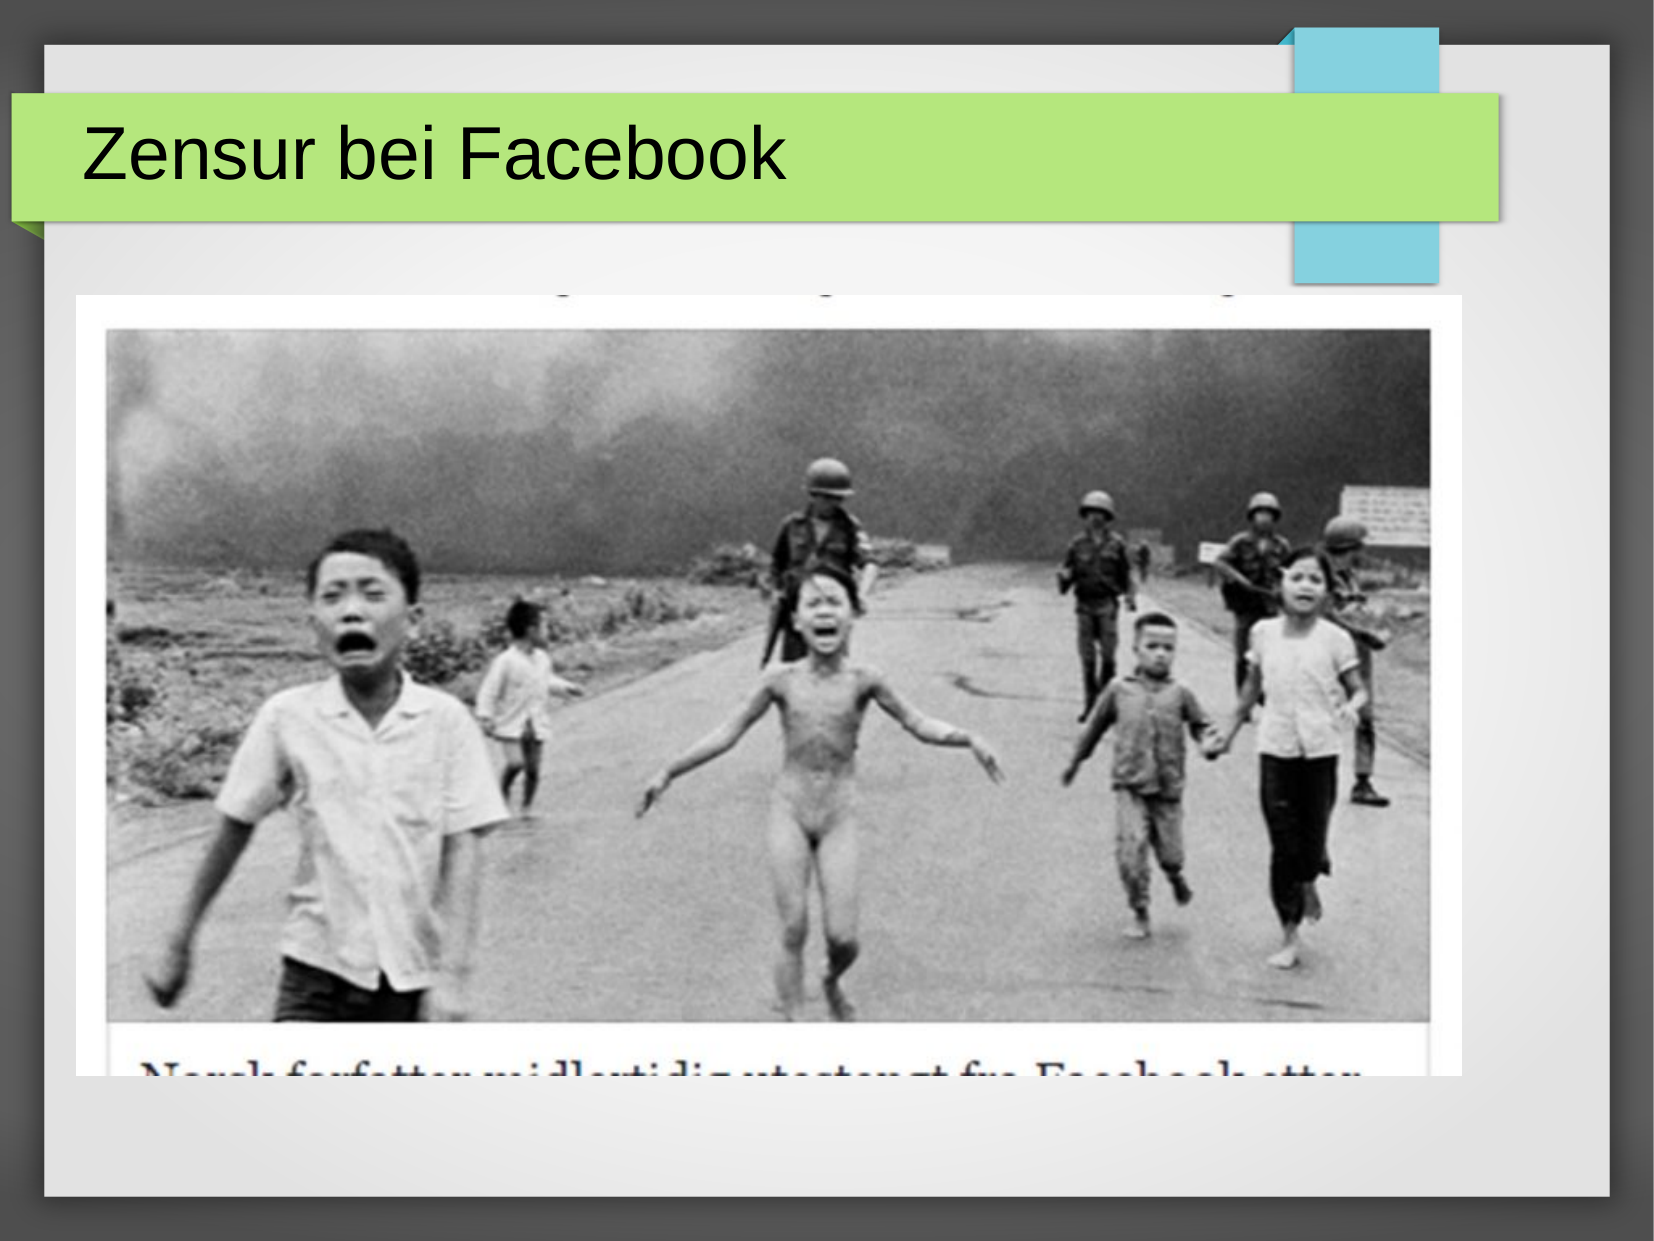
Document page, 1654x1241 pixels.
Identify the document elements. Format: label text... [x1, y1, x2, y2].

picture [0, 0, 1654, 1241]
title Zensur bei Facebook [82, 94, 1264, 213]
